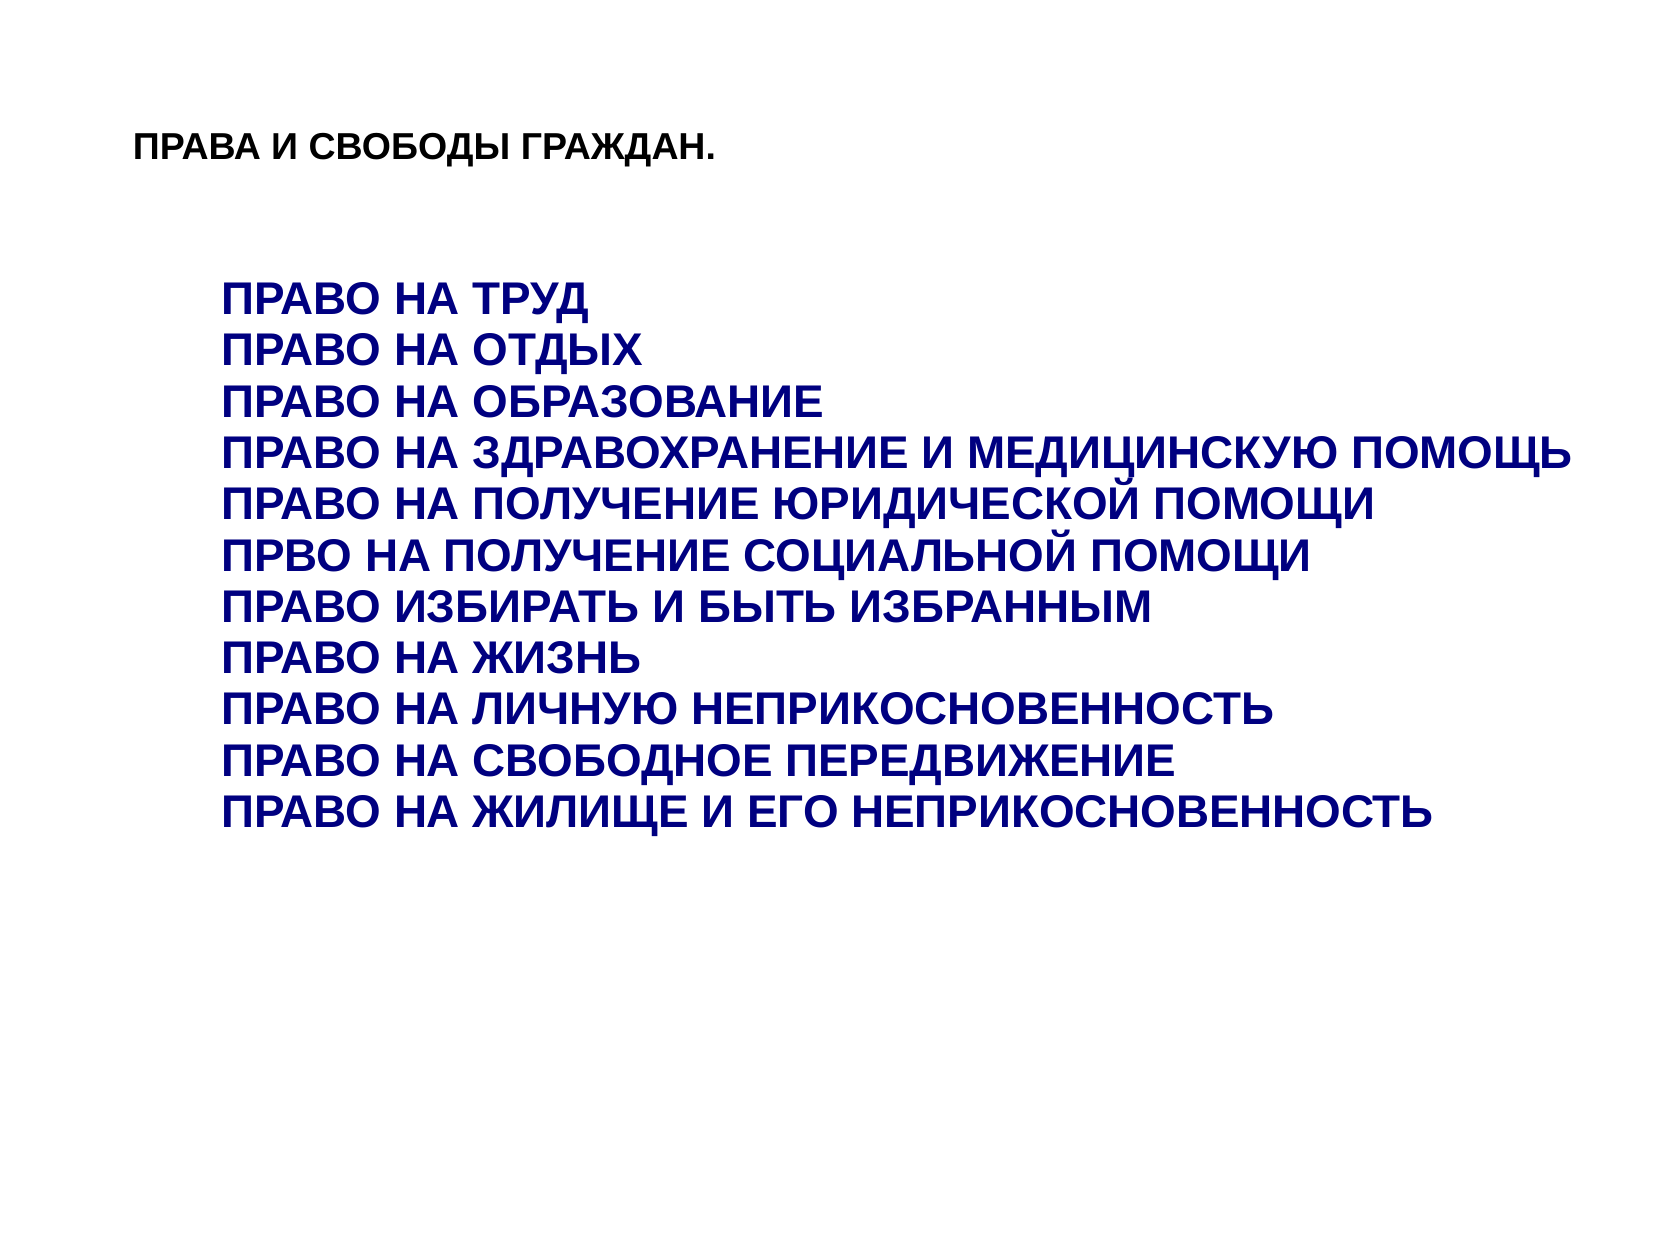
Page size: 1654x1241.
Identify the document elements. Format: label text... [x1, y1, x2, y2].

text_box ПРАВО НА ТРУД ПРАВО НА ОТДЫХ ПРАВО НА ОБРАЗОВАНИЕ ПРАВО НА ЗДРАВОХРАНЕНИЕ И МЕДИЦИНСКУЮ ПОМОЩЬ ПРАВО НА ПОЛУЧЕНИЕ ЮРИДИЧЕСКОЙ ПОМОЩИ ПРВО НА ПОЛУЧЕНИЕ СОЦИАЛЬНОЙ ПОМОЩИ ПРАВО ИЗБИРАТЬ И БЫТЬ ИЗБРАННЫМ ПРАВО НА ЖИЗНЬ ПРАВО НА ЛИЧНУЮ НЕПРИКОСНОВЕННОСТЬ ПРАВО НА СВОБОДНОЕ ПЕРЕДВИЖЕНИЕ ПРАВО НА ЖИЛИЩЕ И ЕГО НЕПРИКОСНОВЕННОСТЬ [206, 265, 1604, 856]
text_box ПРАВА И СВОБОДЫ ГРАЖДАН. [118, 118, 975, 207]
